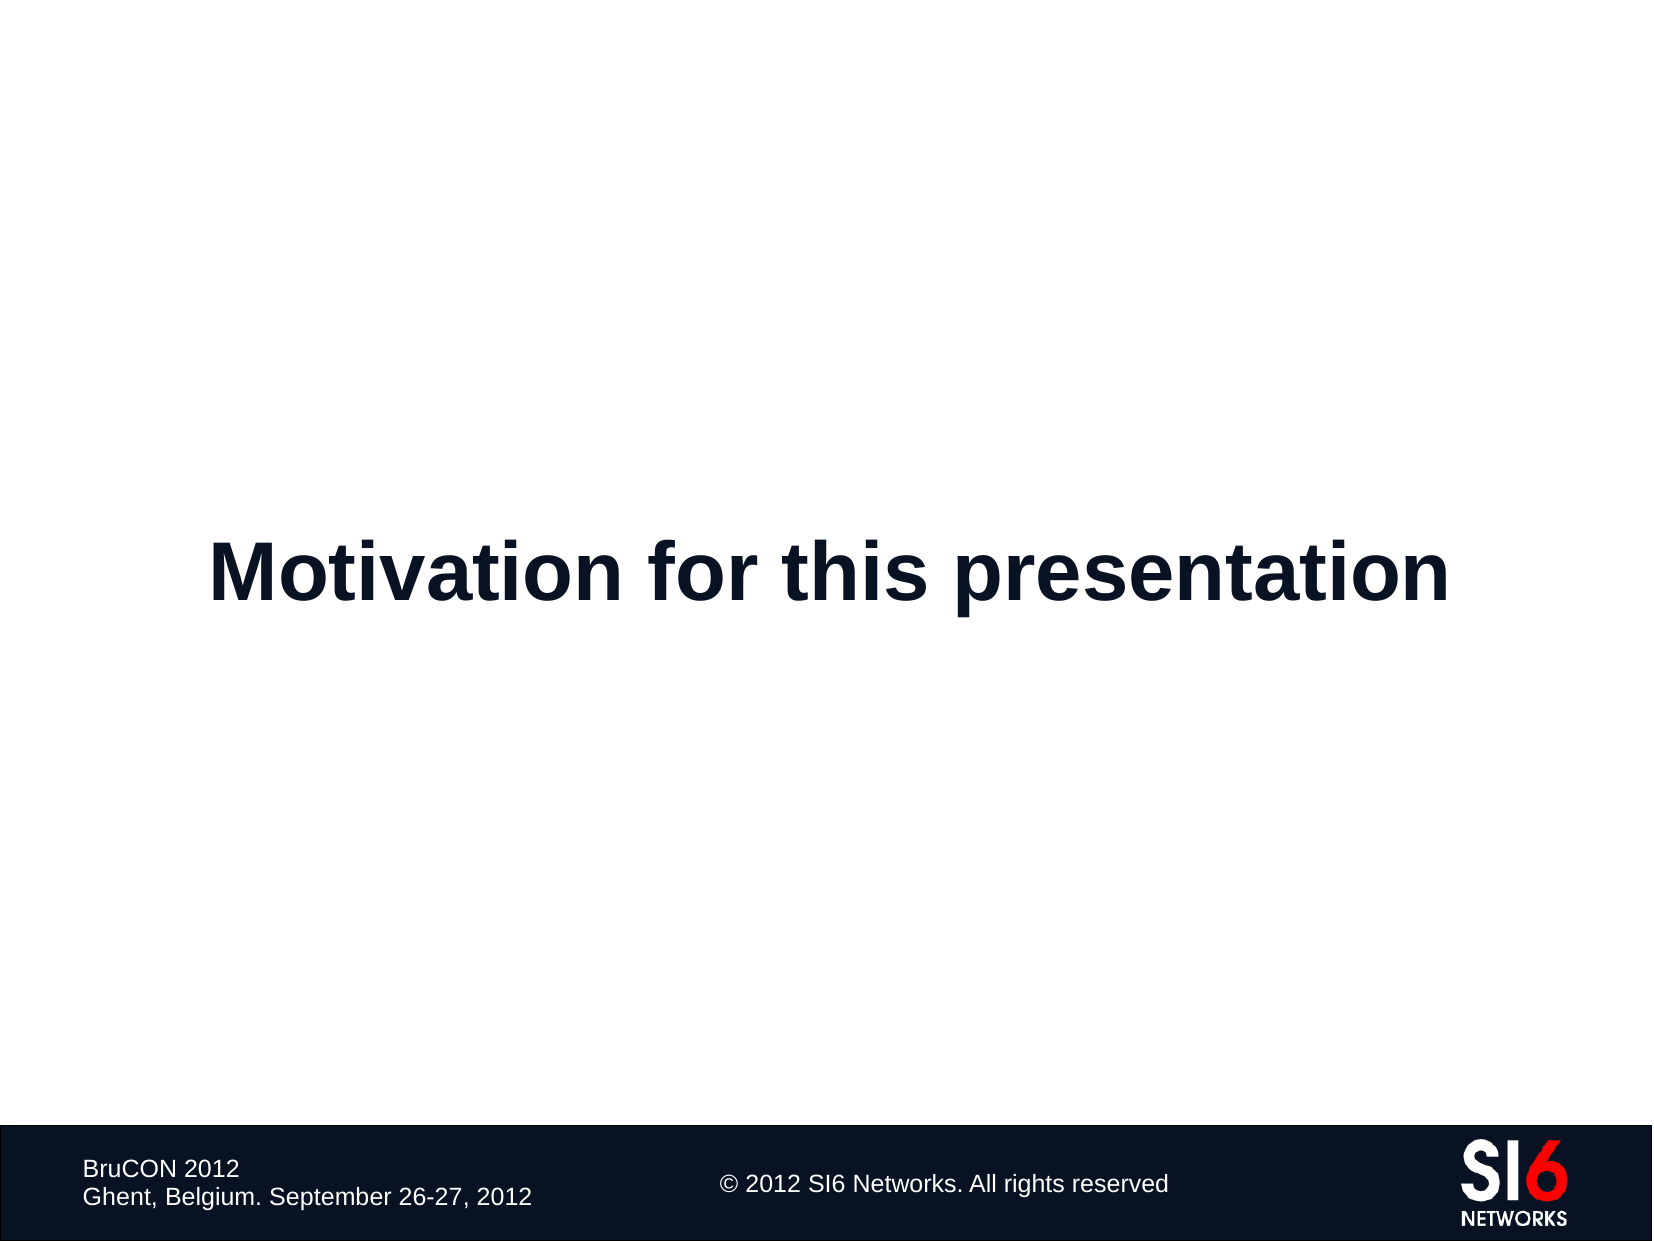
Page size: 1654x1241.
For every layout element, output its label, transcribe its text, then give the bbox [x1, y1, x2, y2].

picture [1461, 1139, 1567, 1226]
title Motivation for this presentation [86, 467, 1576, 676]
